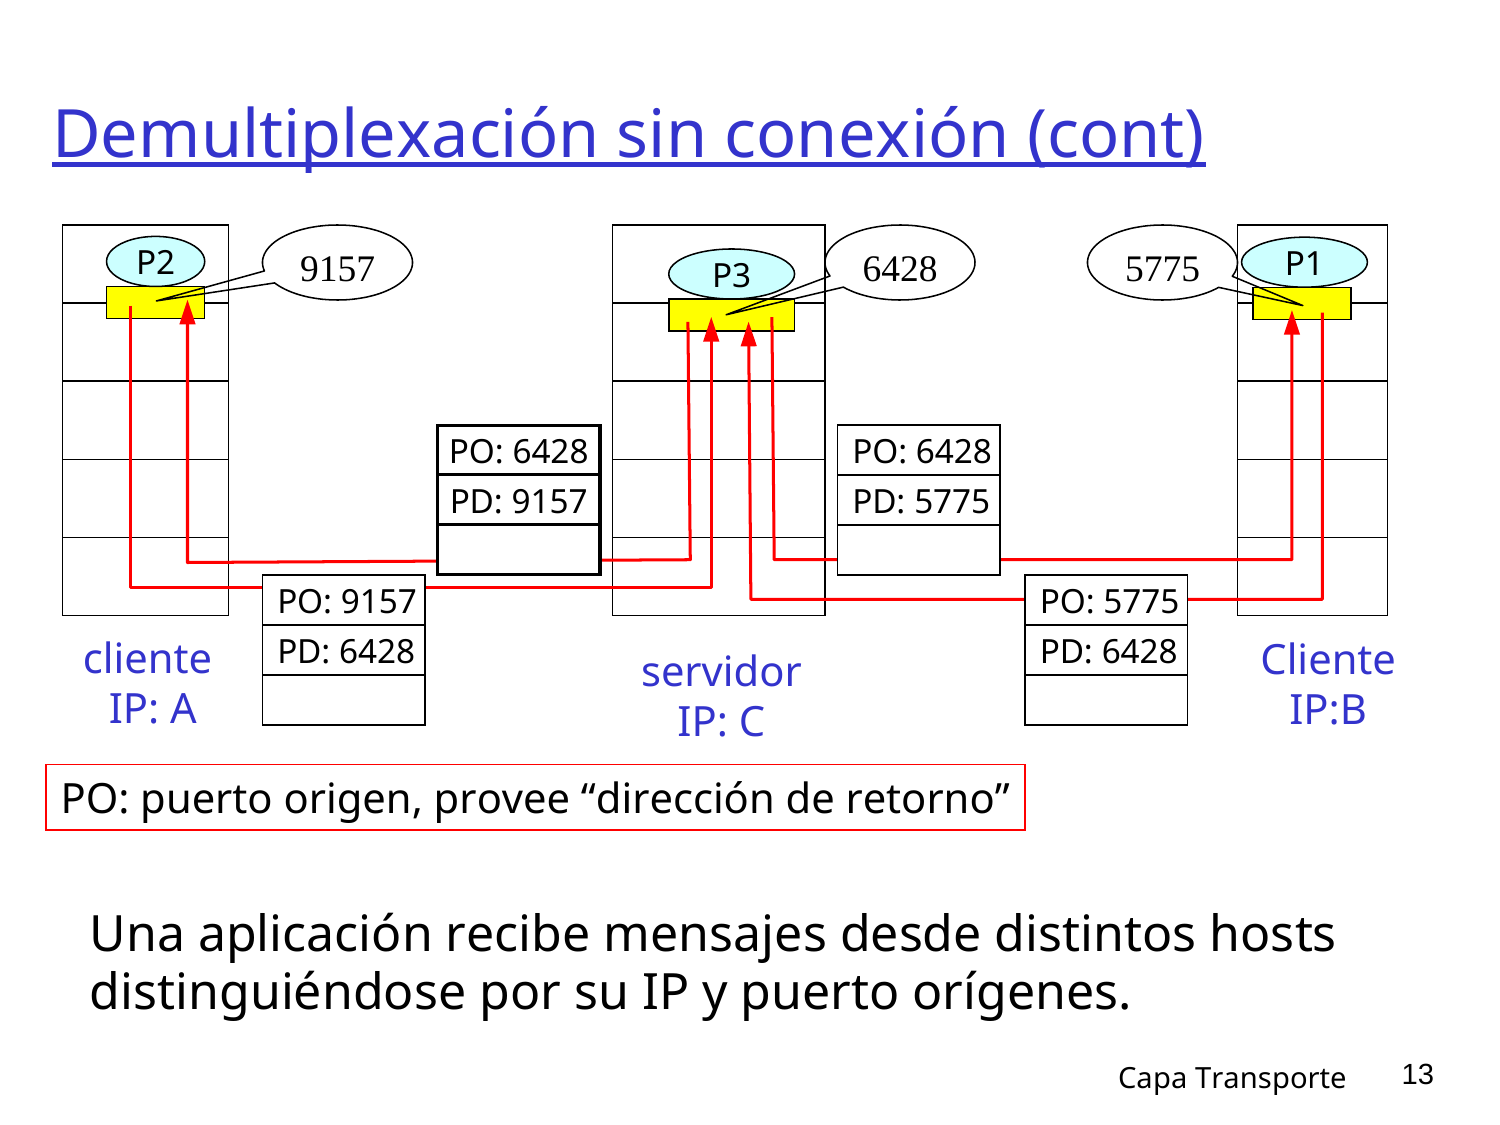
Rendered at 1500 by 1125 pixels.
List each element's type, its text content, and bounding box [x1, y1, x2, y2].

text_box P1 [1241, 237, 1368, 288]
text_box PO: puerto origen, provee “dirección de retorno” [45, 764, 1026, 831]
text_box Cliente IP:B [1245, 624, 1412, 741]
text_box PD: 5775 [837, 474, 1000, 524]
text_box [1237, 224, 1388, 616]
text_box PO: 5775 [1024, 575, 1188, 624]
text_box [62, 224, 229, 616]
text_box [437, 524, 601, 575]
text_box [1024, 674, 1188, 725]
text_box [837, 524, 1000, 575]
text_box PD: 6428 [1024, 624, 1188, 674]
text_box PO: 9157 [262, 575, 426, 624]
text_box 6428 [726, 224, 976, 315]
text_box 5775 [1087, 224, 1303, 306]
text_box cliente IP: A [68, 624, 228, 740]
text_box [612, 224, 826, 616]
text_box PD: 9157 [437, 474, 601, 524]
text_box servidor IP: C [626, 636, 817, 753]
text_box P2 [106, 236, 205, 287]
text_box Una aplicación recibe mensajes desde distintos hosts distinguiéndose por su IP y puerto orígenes. [74, 896, 1388, 1028]
text_box P3 [668, 248, 795, 299]
text_box PO: 6428 [837, 425, 1000, 474]
title Demultiplexación sin conexión (cont)‏ [37, 37, 1463, 225]
text_box 9157 [156, 224, 413, 301]
text_box PO: 6428 [437, 425, 601, 474]
text_box PD: 6428 [262, 624, 426, 674]
text_box [262, 674, 426, 725]
